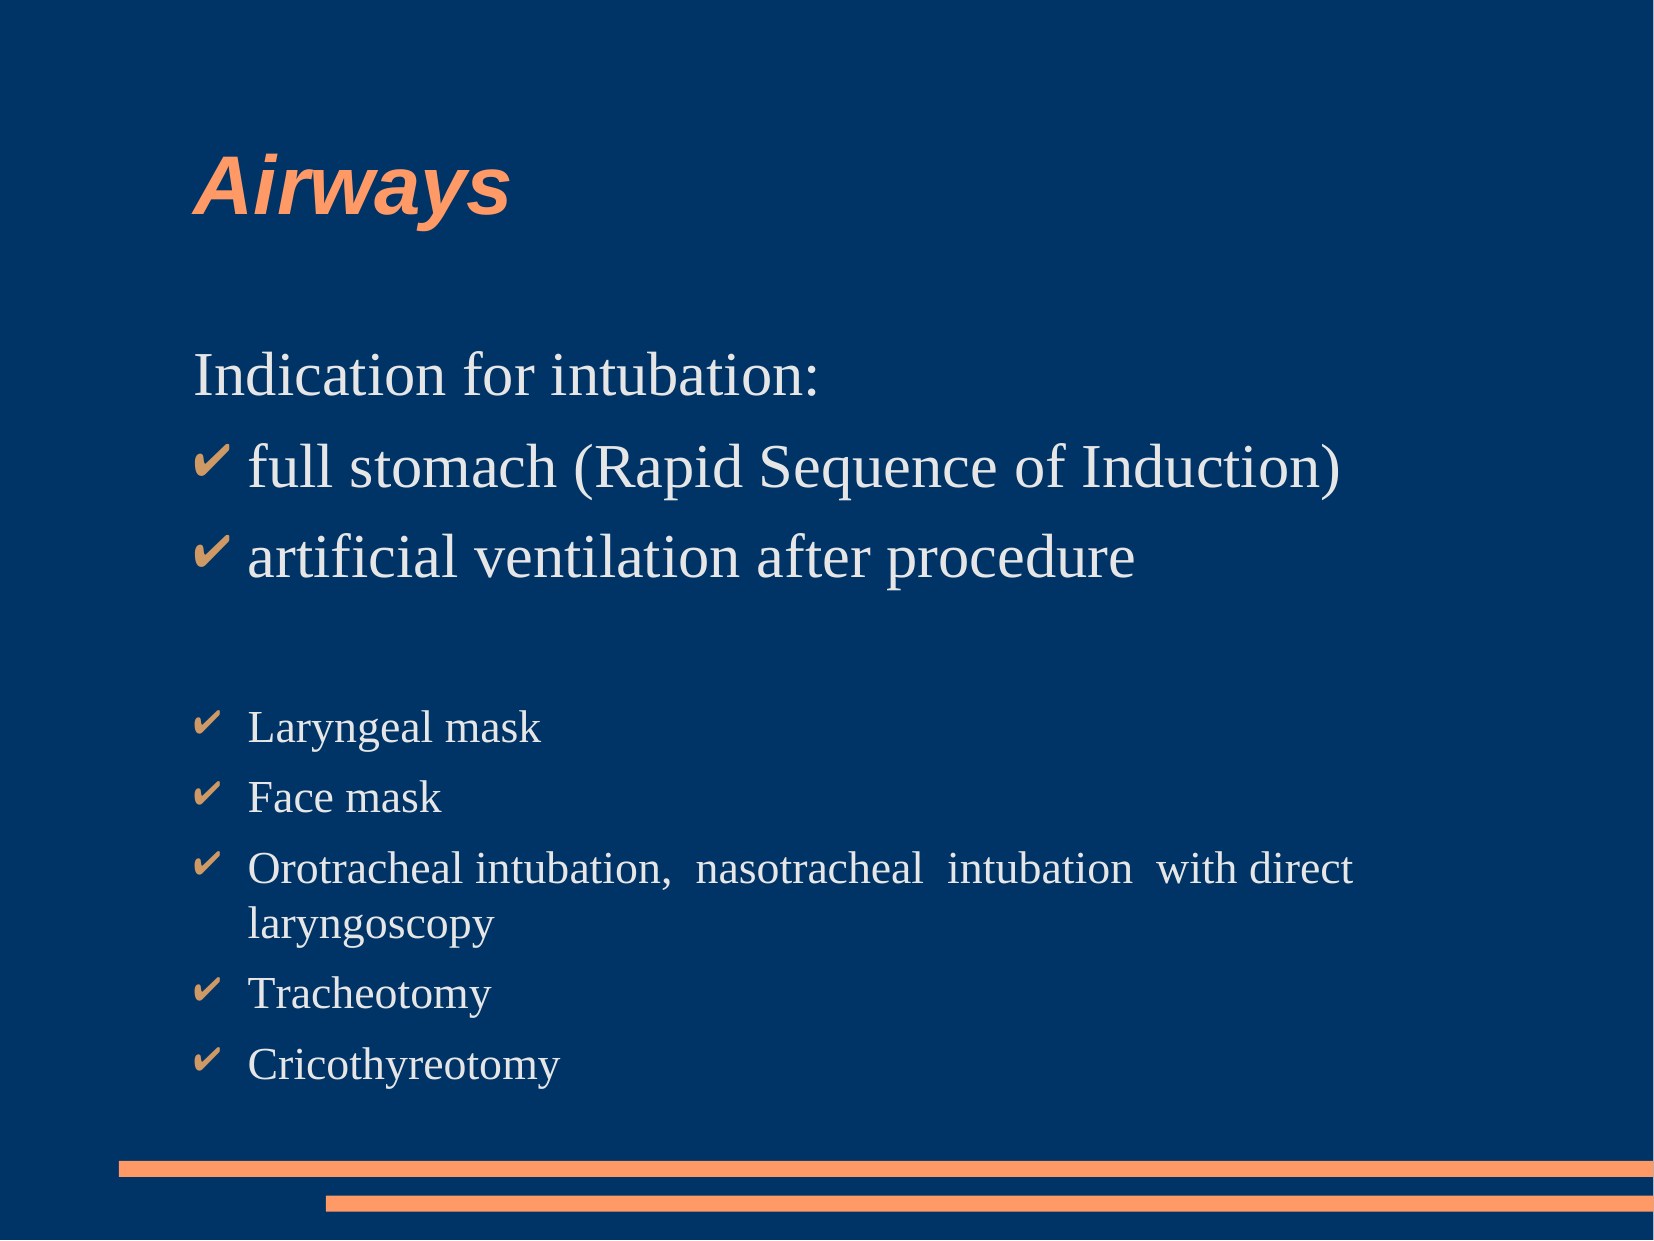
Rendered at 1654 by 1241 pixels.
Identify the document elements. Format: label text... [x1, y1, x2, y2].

title Airways [179, 82, 1585, 290]
list Indication for intubation: full stomach (Rapid Sequence of Induction) artificial ventilation after procedure Laryngeal mask Face mask Orotracheal intubation, nasotracheal intubation with direct laryngoscopy Tracheotomy Cricothyreotomy [179, 330, 1585, 1193]
